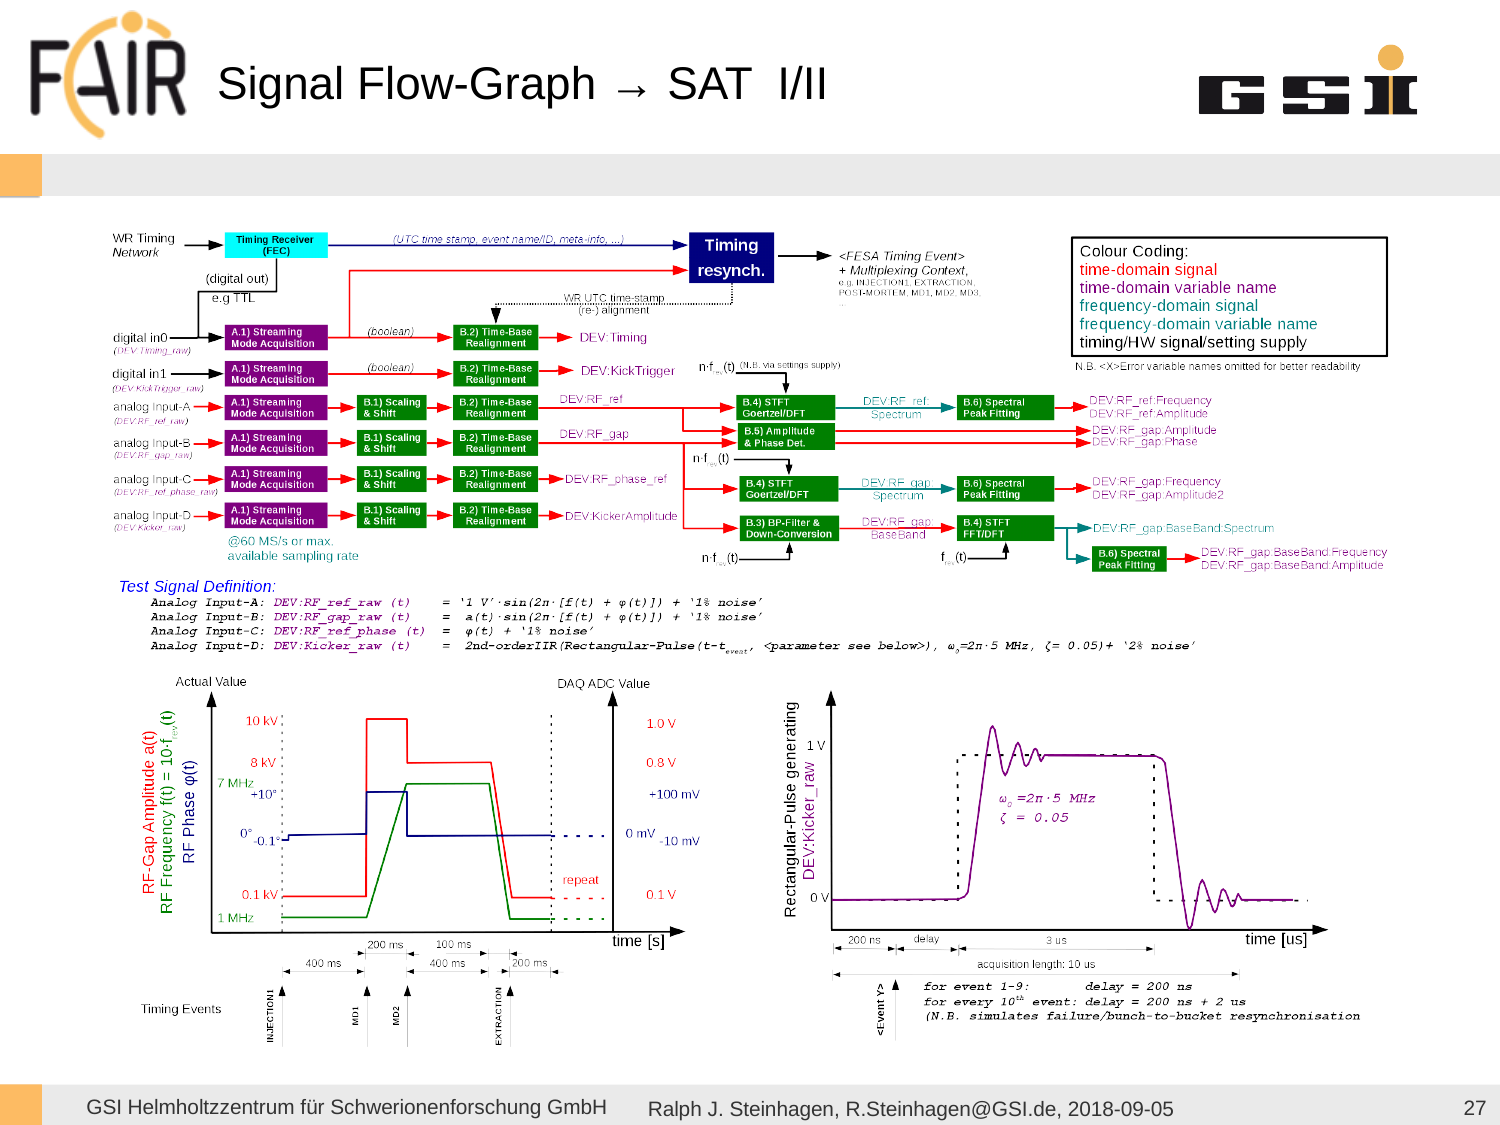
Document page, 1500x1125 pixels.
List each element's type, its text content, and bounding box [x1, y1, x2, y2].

picture [1197, 42, 1419, 117]
picture [30, 9, 187, 141]
title Signal Flow-Graph → SAT I/II [217, 20, 1180, 147]
picture [106, 226, 1394, 1050]
